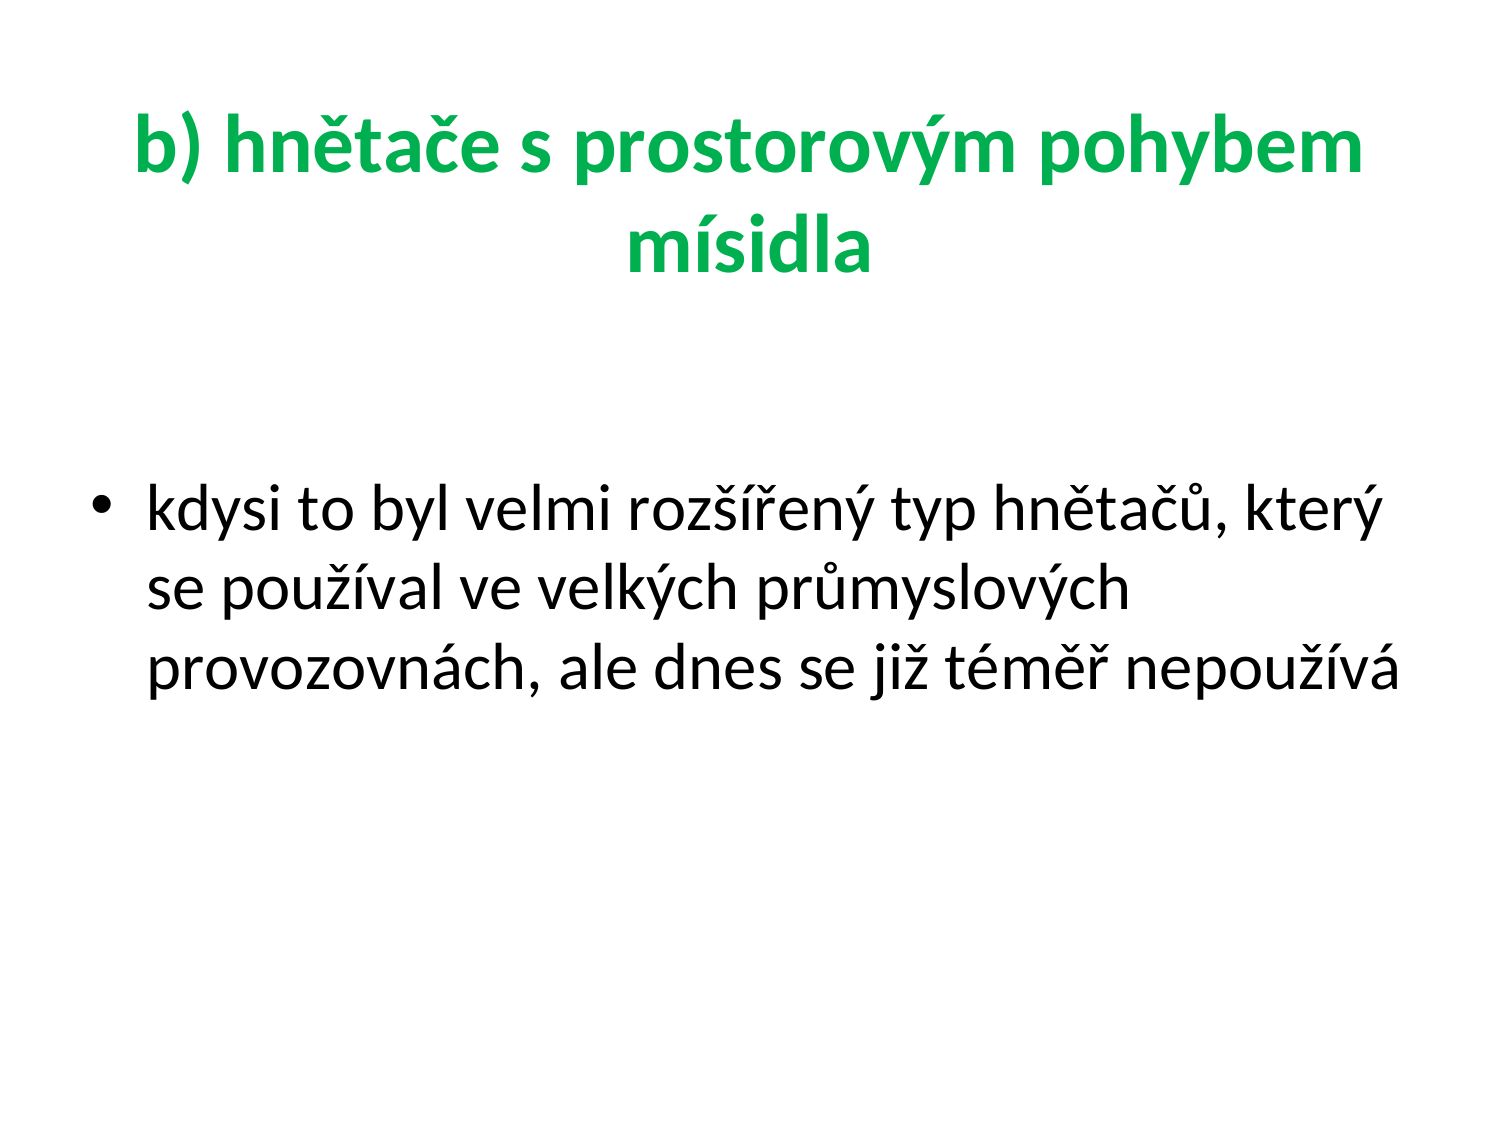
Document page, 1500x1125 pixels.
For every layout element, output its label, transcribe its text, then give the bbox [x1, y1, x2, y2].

list kdysi to byl velmi rozšířený typ hnětačů, který se používal ve velkých průmyslových provozovnách, ale dnes se již téměř nepoužívá [75, 262, 1426, 1006]
title b) hnětače s prostorovým pohybem mísidla [75, 0, 1426, 262]
